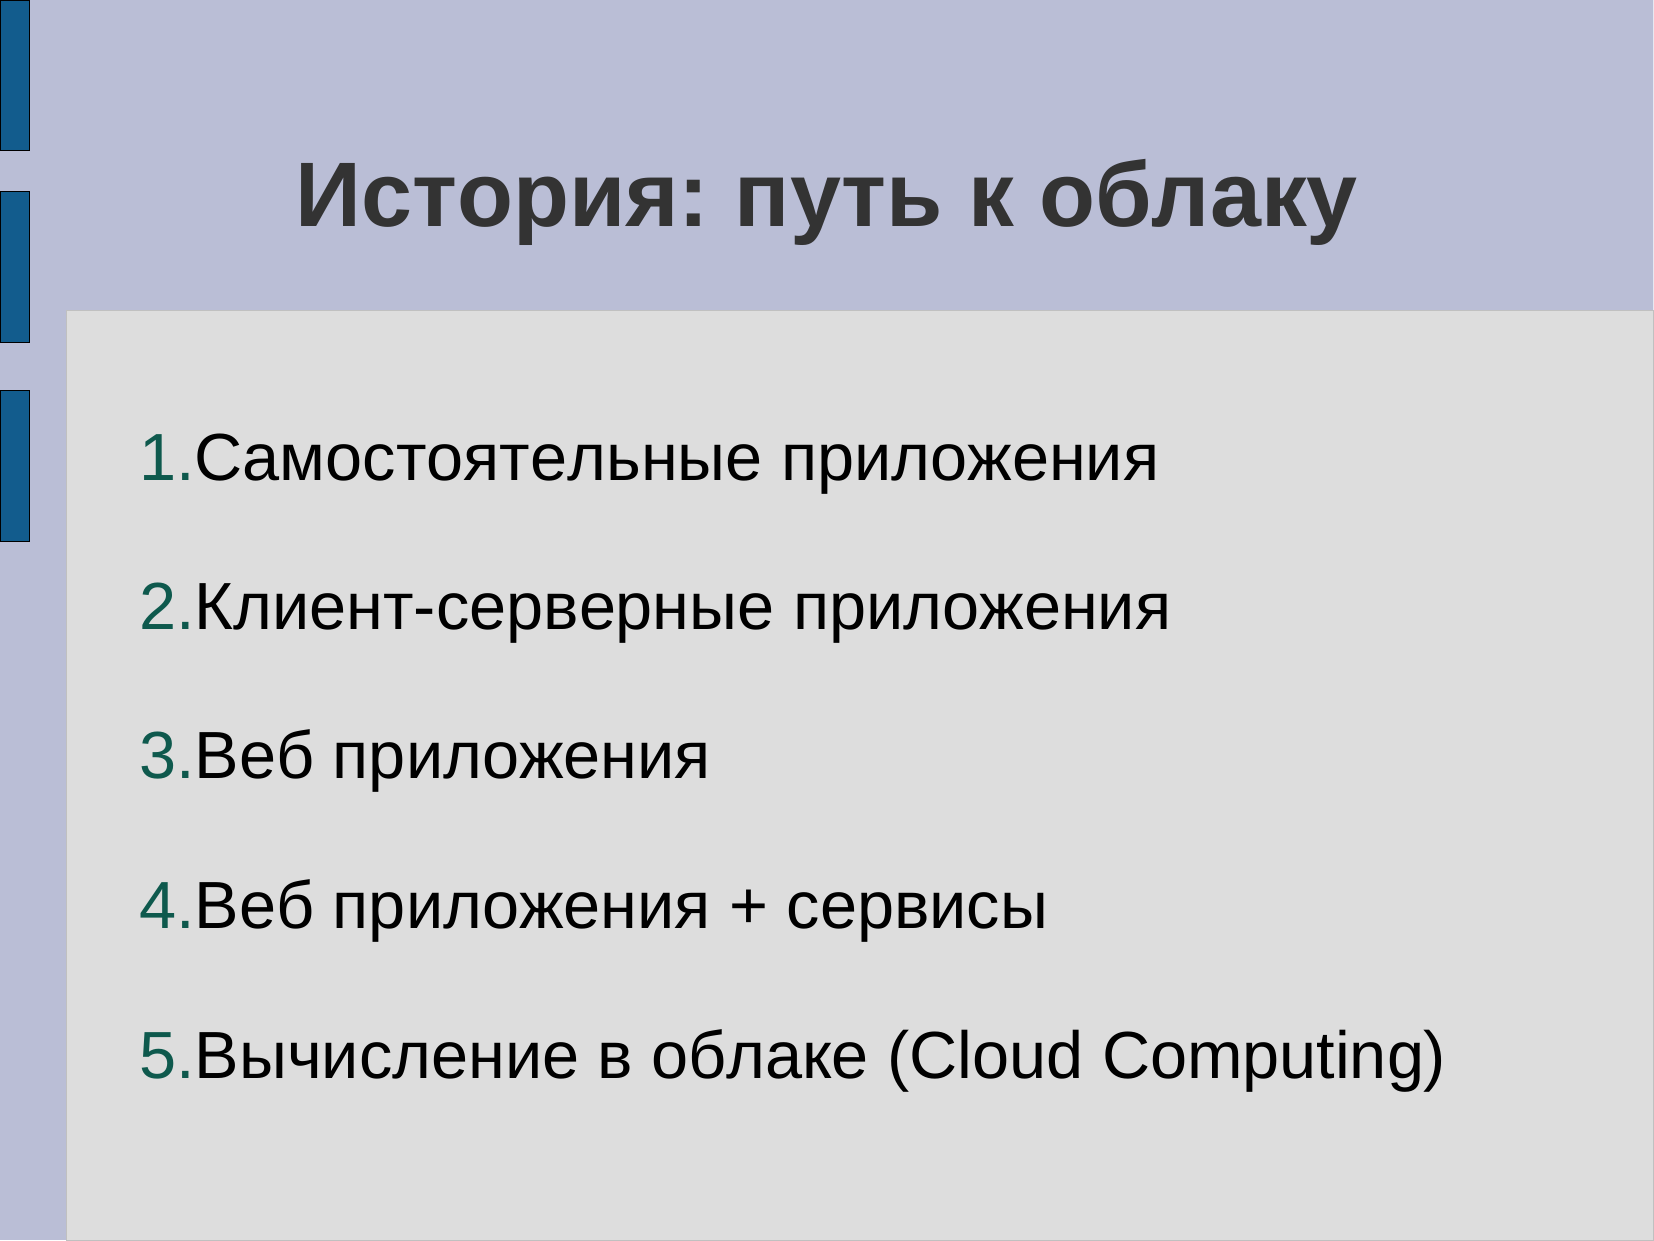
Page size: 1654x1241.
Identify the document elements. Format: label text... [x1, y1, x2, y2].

title История: путь к облаку [121, 91, 1534, 299]
list Самостоятельные приложения Клиент-серверные приложения Веб приложения Веб приложения + сервисы Вычисление в облаке (Cloud Computing) [121, 344, 1534, 1149]
